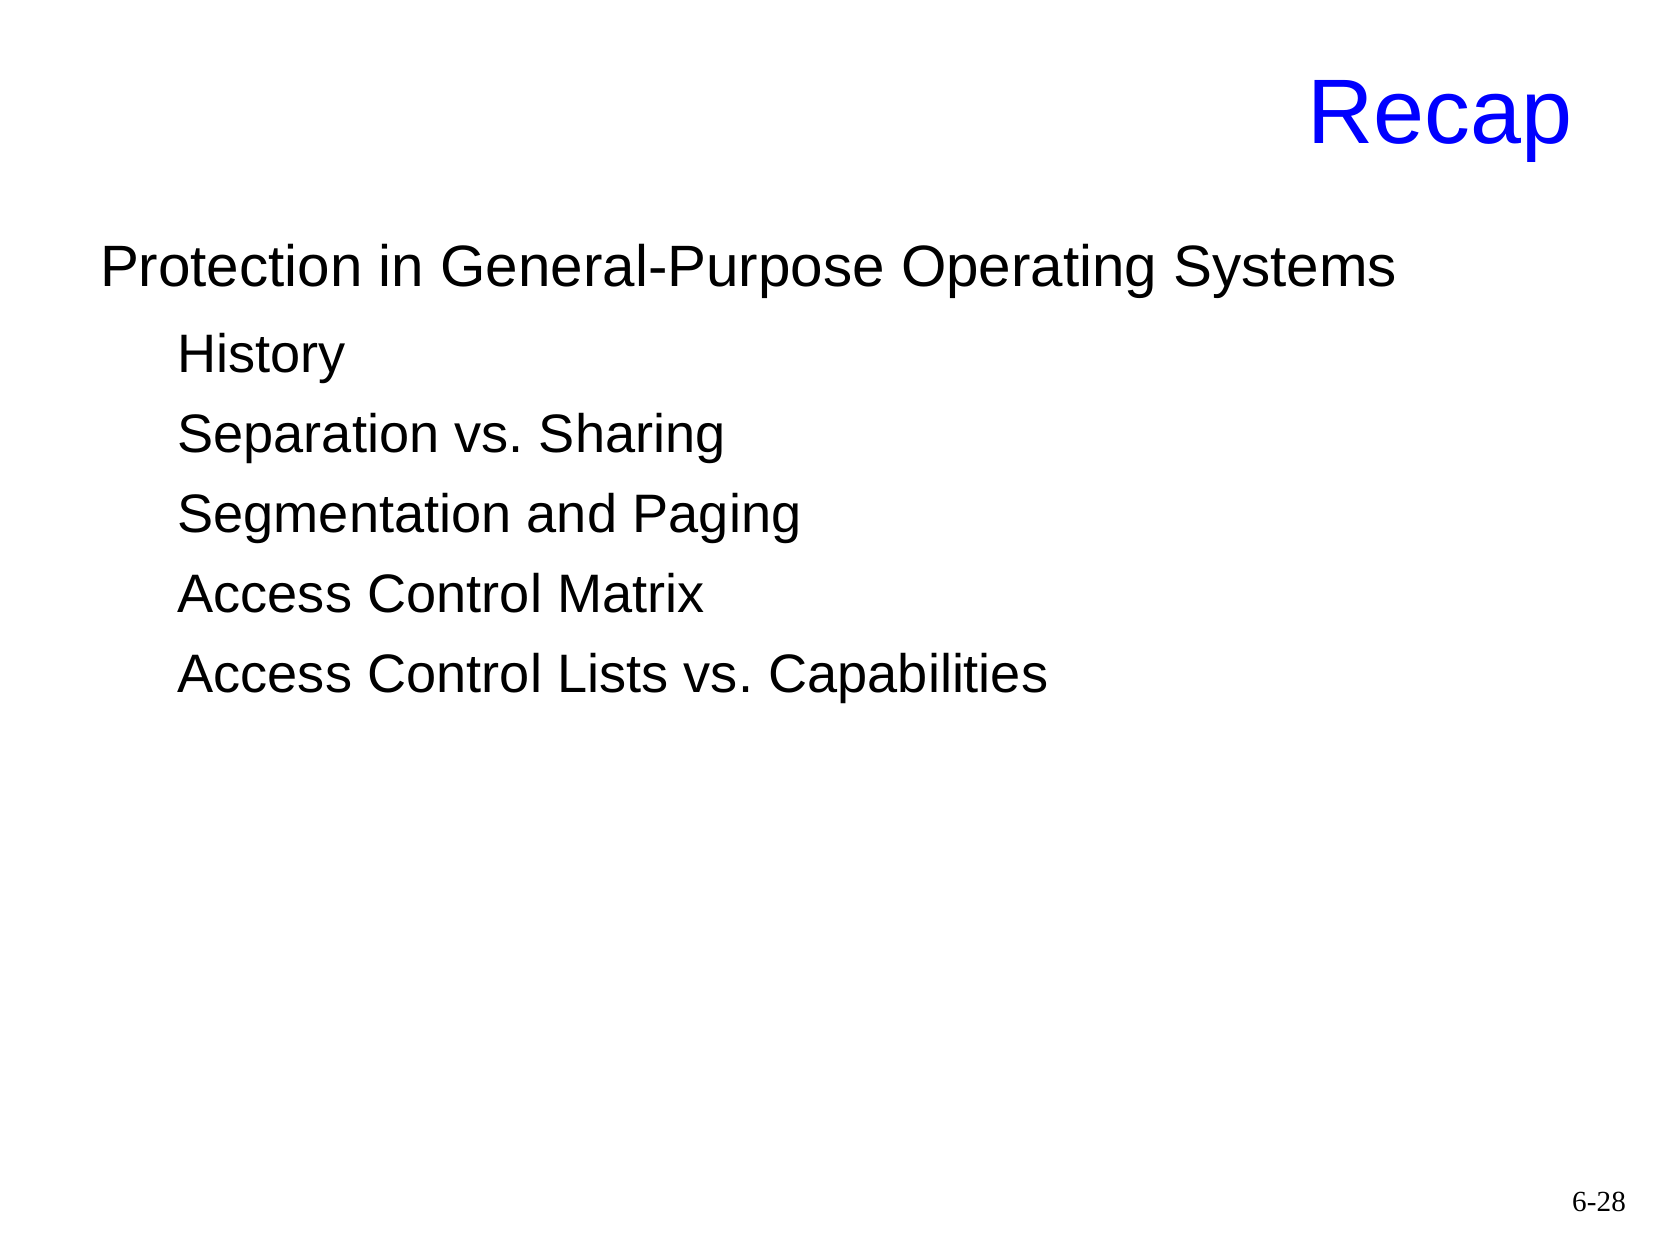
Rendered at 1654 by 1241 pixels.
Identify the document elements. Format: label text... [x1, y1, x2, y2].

list Protection in General-Purpose Operating Systems History Separation vs. Sharing Segmentation and Paging Access Control Matrix Access Control Lists vs. Capabilities [82, 237, 1571, 1156]
title Recap [84, 18, 1573, 211]
